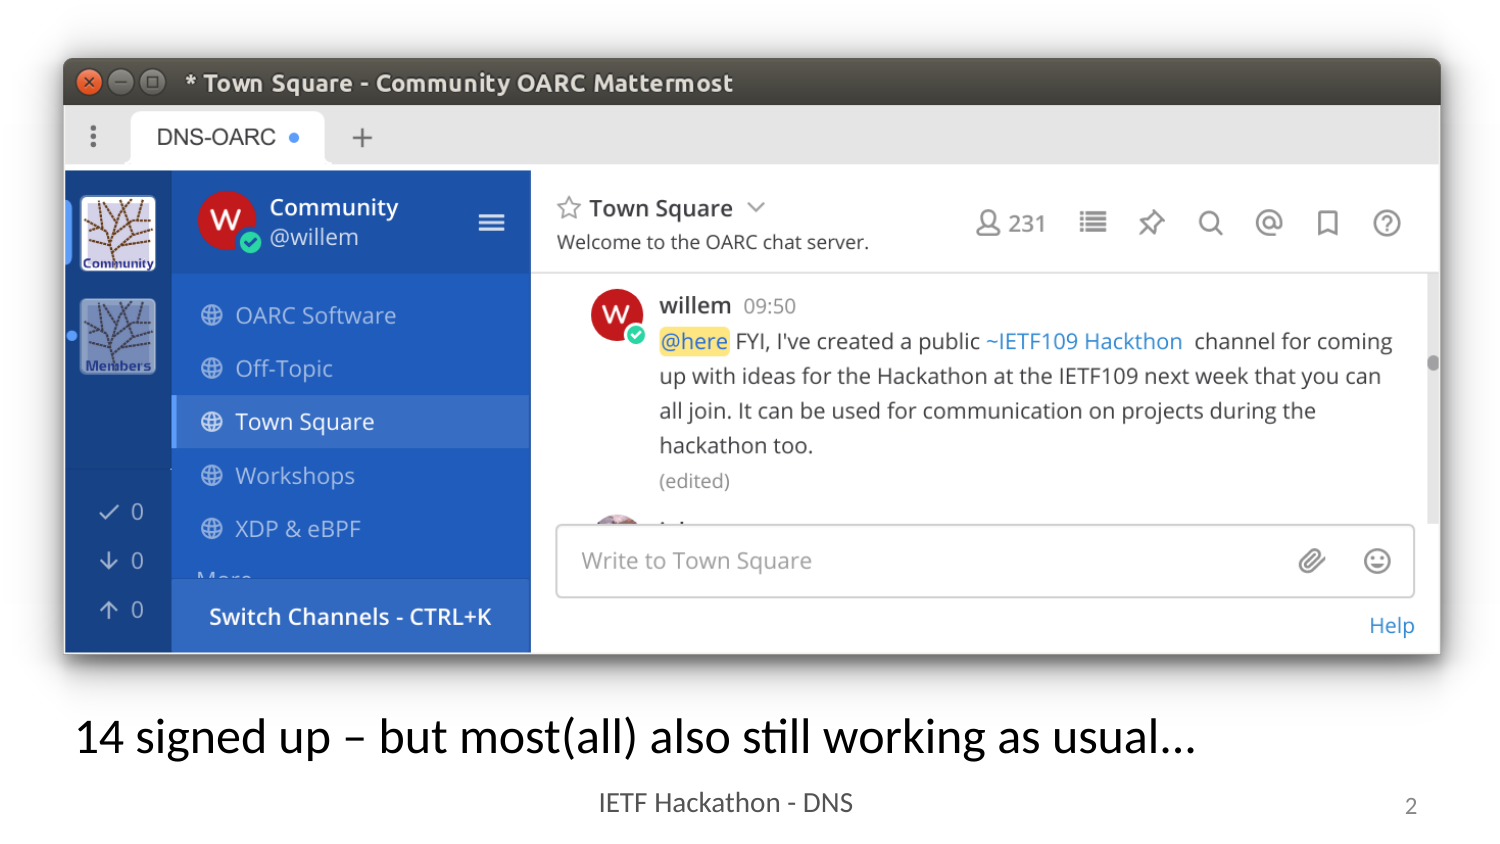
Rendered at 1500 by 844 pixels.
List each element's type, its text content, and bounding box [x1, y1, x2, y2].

text_box 14 signed up – but most(all) also still working as usual... [59, 708, 1447, 774]
picture [3, 4, 1500, 726]
slide_number <getal> [1394, 782, 1425, 827]
list <What problem were you working on?> <What drafts/RFC’s were involved?> <Specific problems to solve> <How you planned to solve it?> [89, 774, 1056, 824]
